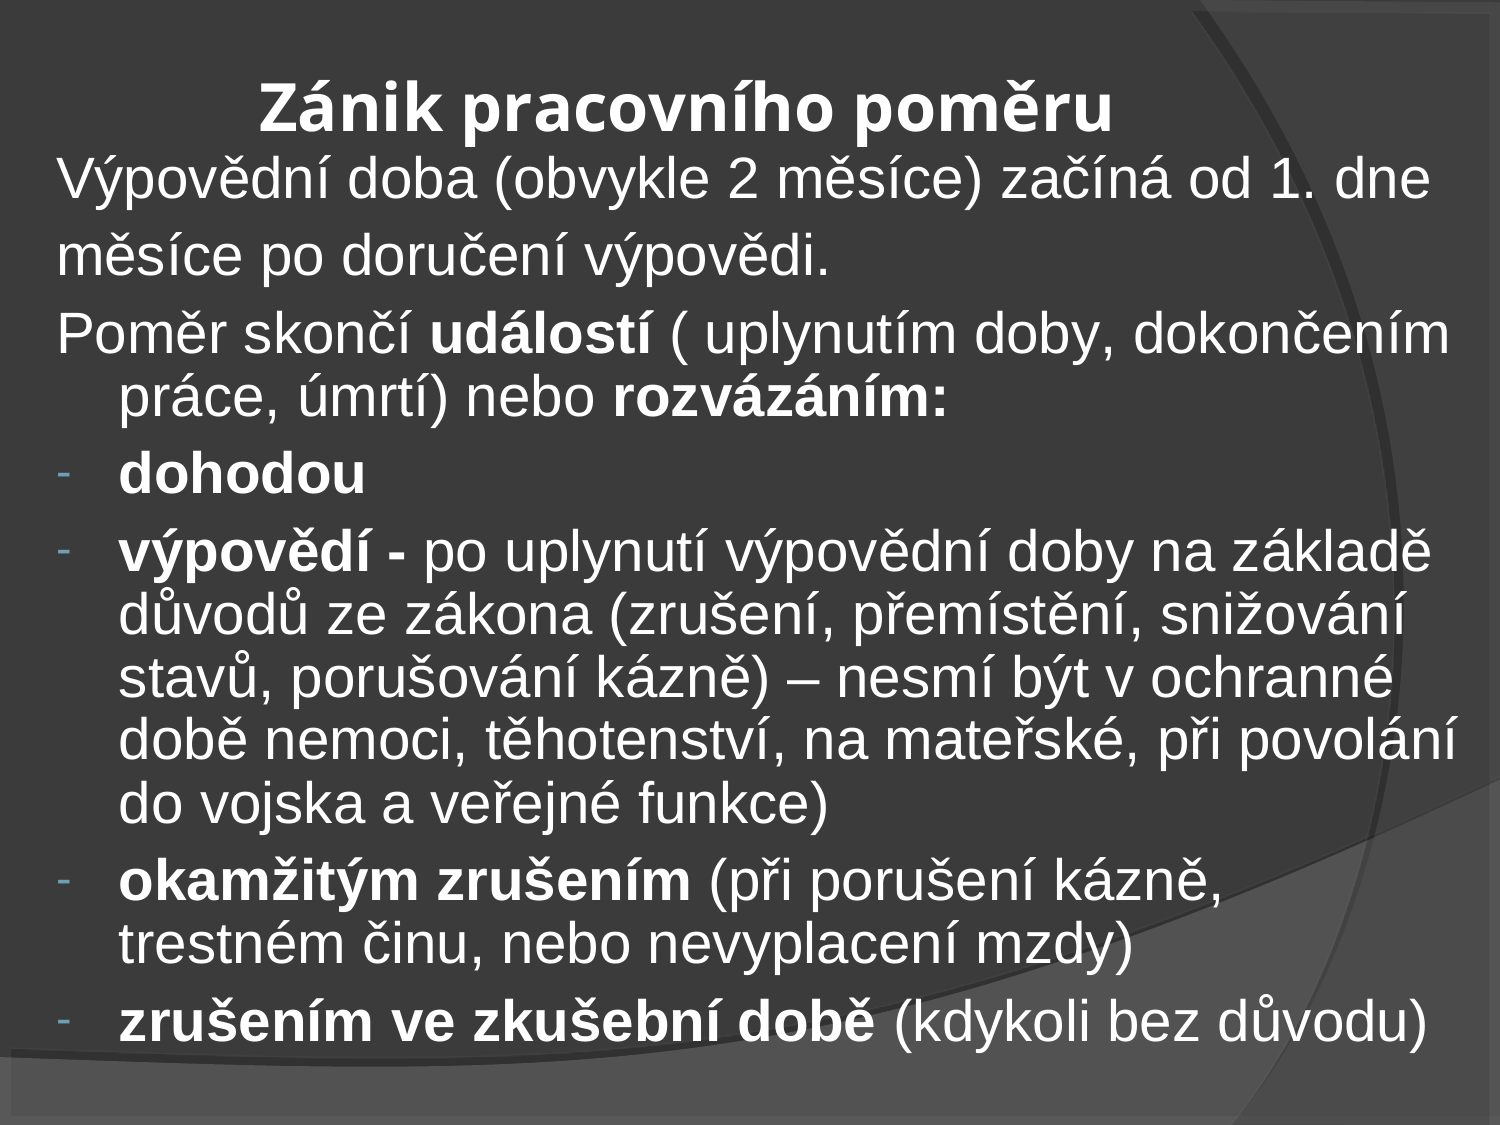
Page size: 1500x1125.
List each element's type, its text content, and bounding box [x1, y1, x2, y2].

title Zánik pracovního poměru [74, 45, 1300, 140]
list Výpovědní doba (obvykle 2 měsíce) začíná od 1. dne měsíce po doručení výpovědi. Poměr skončí událostí ( uplynutím doby, dokončením práce, úmrtí) nebo rozvázáním: dohodou výpovědí - po uplynutí výpovědní doby na základě důvodů ze zákona (zrušení, přemístění, snižování stavů, porušování kázně) – nesmí být v ochranné době nemoci, těhotenství, na mateřské, při povolání do vojska a veřejné funkce) okamžitým zrušením (při porušení kázně, trestném činu, nebo nevyplacení mzdy) zrušením ve zkušební době (kdykoli bez důvodu) [35, 140, 1477, 1125]
